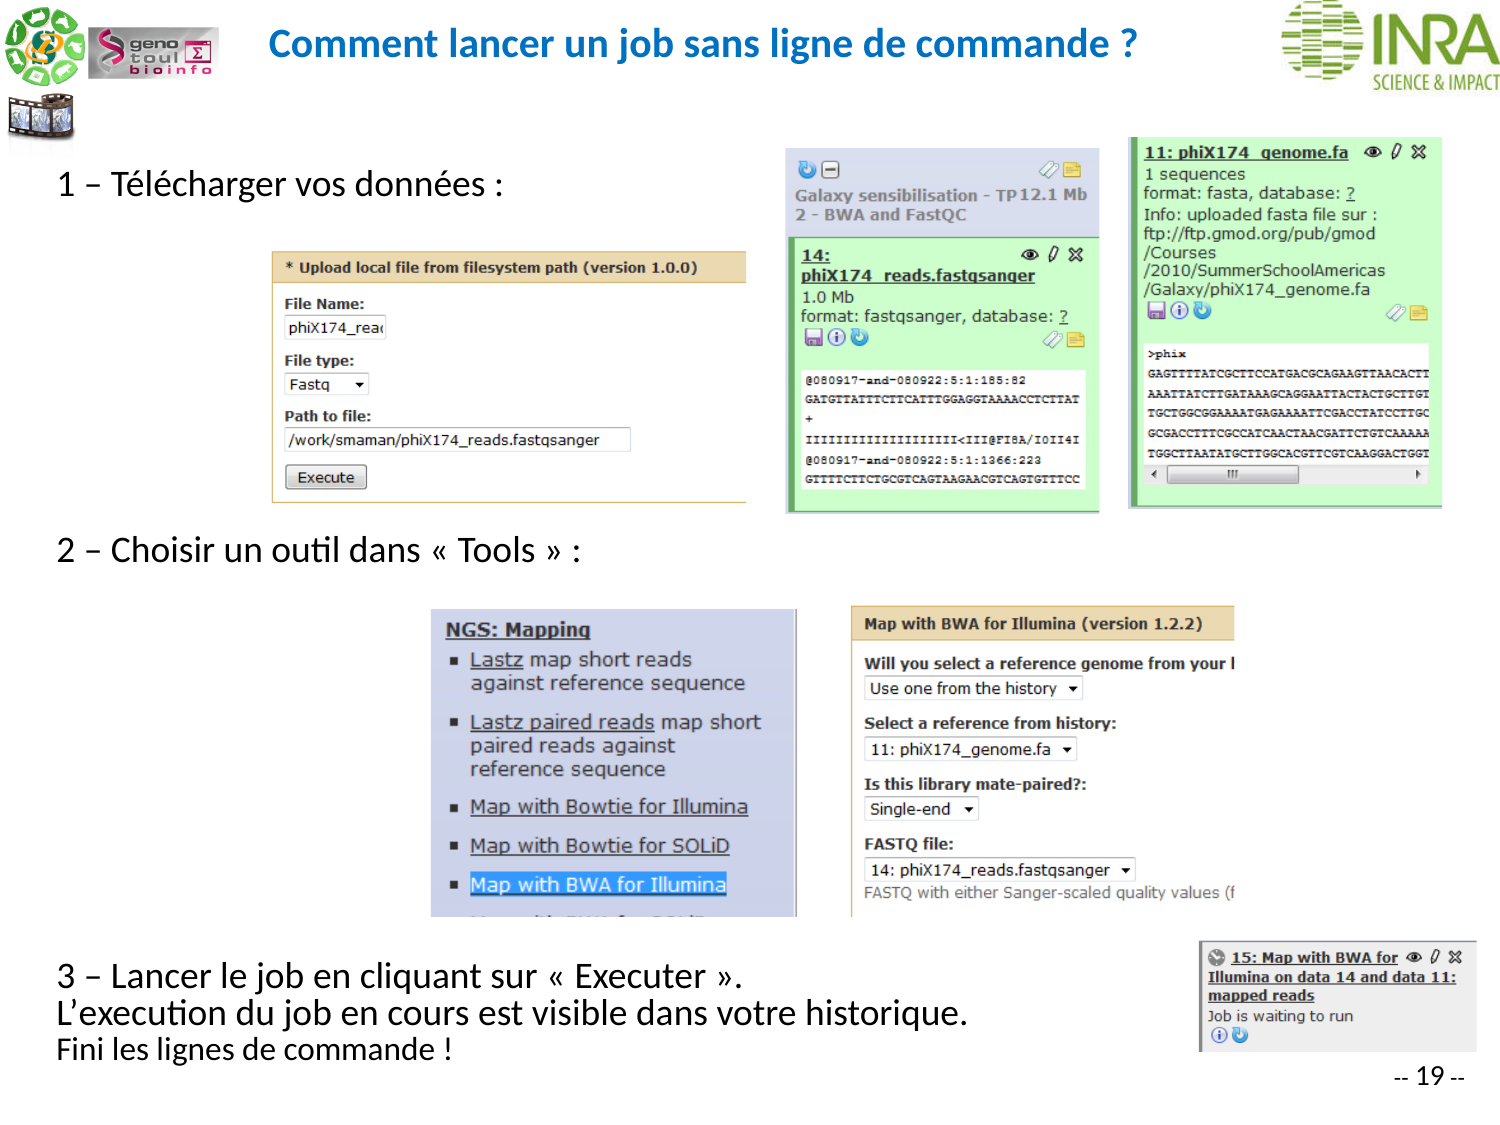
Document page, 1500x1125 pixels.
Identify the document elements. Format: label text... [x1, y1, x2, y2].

picture [844, 597, 1235, 917]
picture [1281, 0, 1500, 110]
picture [785, 148, 1100, 514]
picture [5, 89, 77, 161]
text_box Comment lancer un job sans ligne de commande ? [253, 19, 1270, 86]
text_box 3 – Lancer le job en cliquant sur « Executer ». L’execution du job en cours est visible dans votre historique. Fini les lignes de commande ! [41, 952, 1206, 1100]
picture [430, 609, 798, 917]
text_box 1 – Télécharger vos données : [41, 160, 749, 222]
picture [5, 7, 85, 86]
text_box 2 – Choisir un outil dans « Tools » : [41, 527, 827, 588]
picture [265, 243, 747, 512]
picture [1128, 137, 1443, 509]
picture [88, 27, 219, 79]
picture [1198, 940, 1477, 1052]
